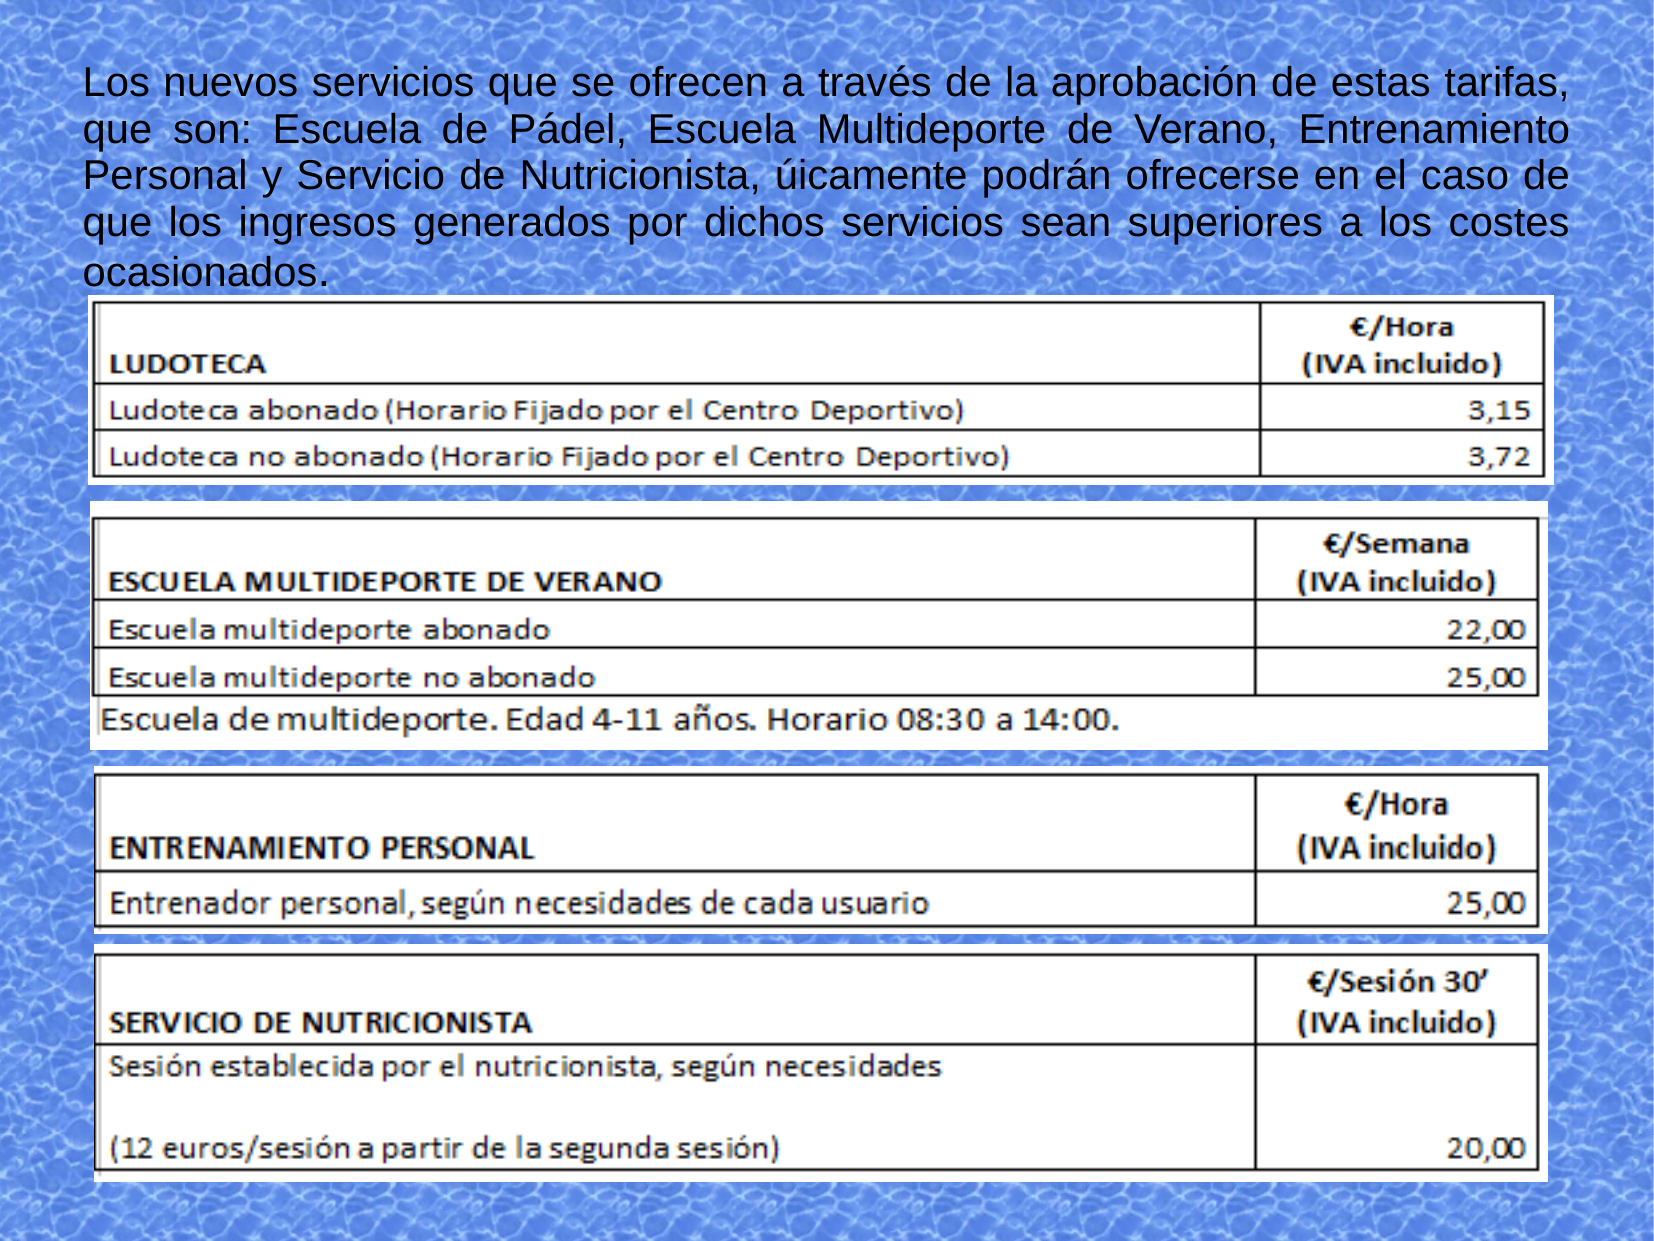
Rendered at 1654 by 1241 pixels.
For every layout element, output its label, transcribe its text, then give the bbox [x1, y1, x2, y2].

picture [0, 0, 1654, 1241]
list Los nuevos servicios que se ofrecen a través de la aprobación de estas tarifas, que son: Escuela de Pádel, Escuela Multideporte de Verano, Entrenamiento Personal y Servicio de Nutricionista, úicamente podrán ofrecerse en el caso de que los ingresos generados por dichos servicios sean superiores a los costes ocasionados. [82, 59, 1571, 1109]
